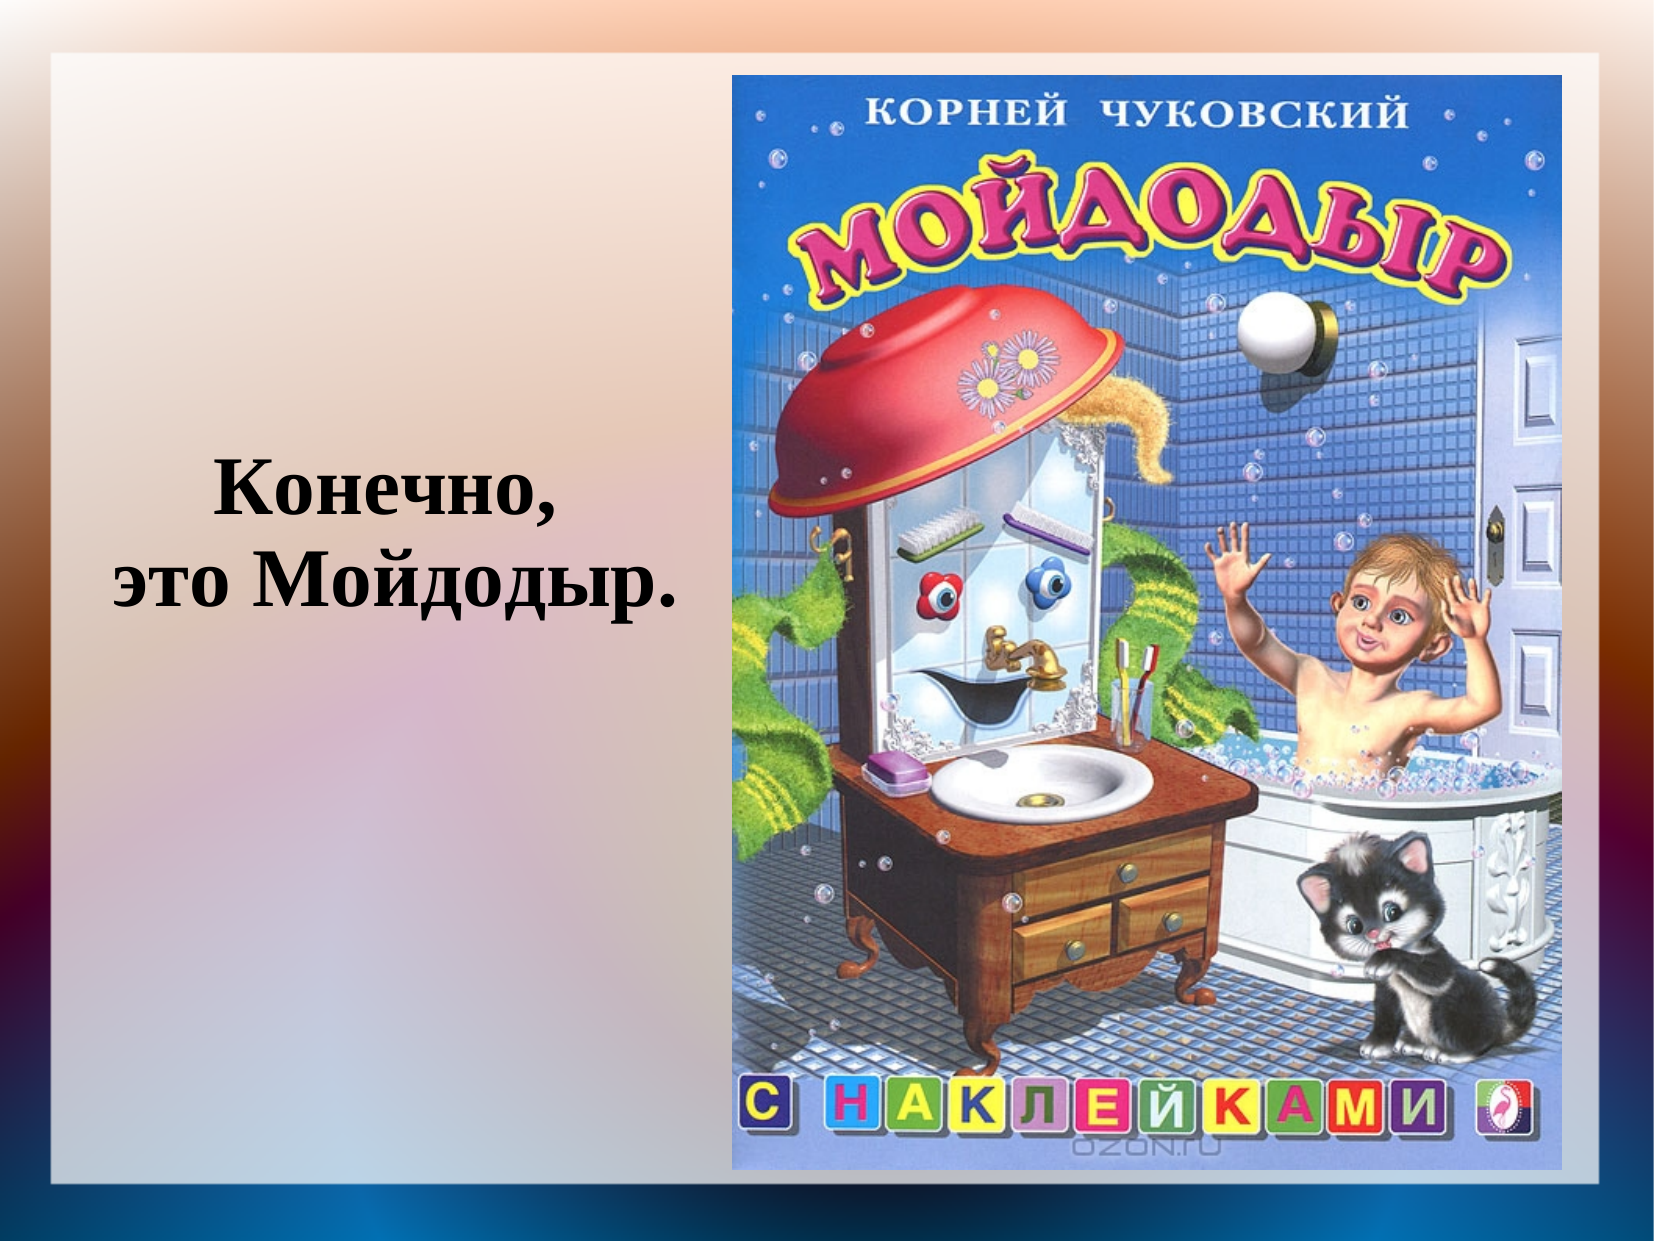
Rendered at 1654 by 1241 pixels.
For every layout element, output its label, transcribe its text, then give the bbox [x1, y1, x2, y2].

subtitle Конечно, это Мойдодыр. [82, 55, 709, 1010]
picture [0, 0, 1654, 1241]
